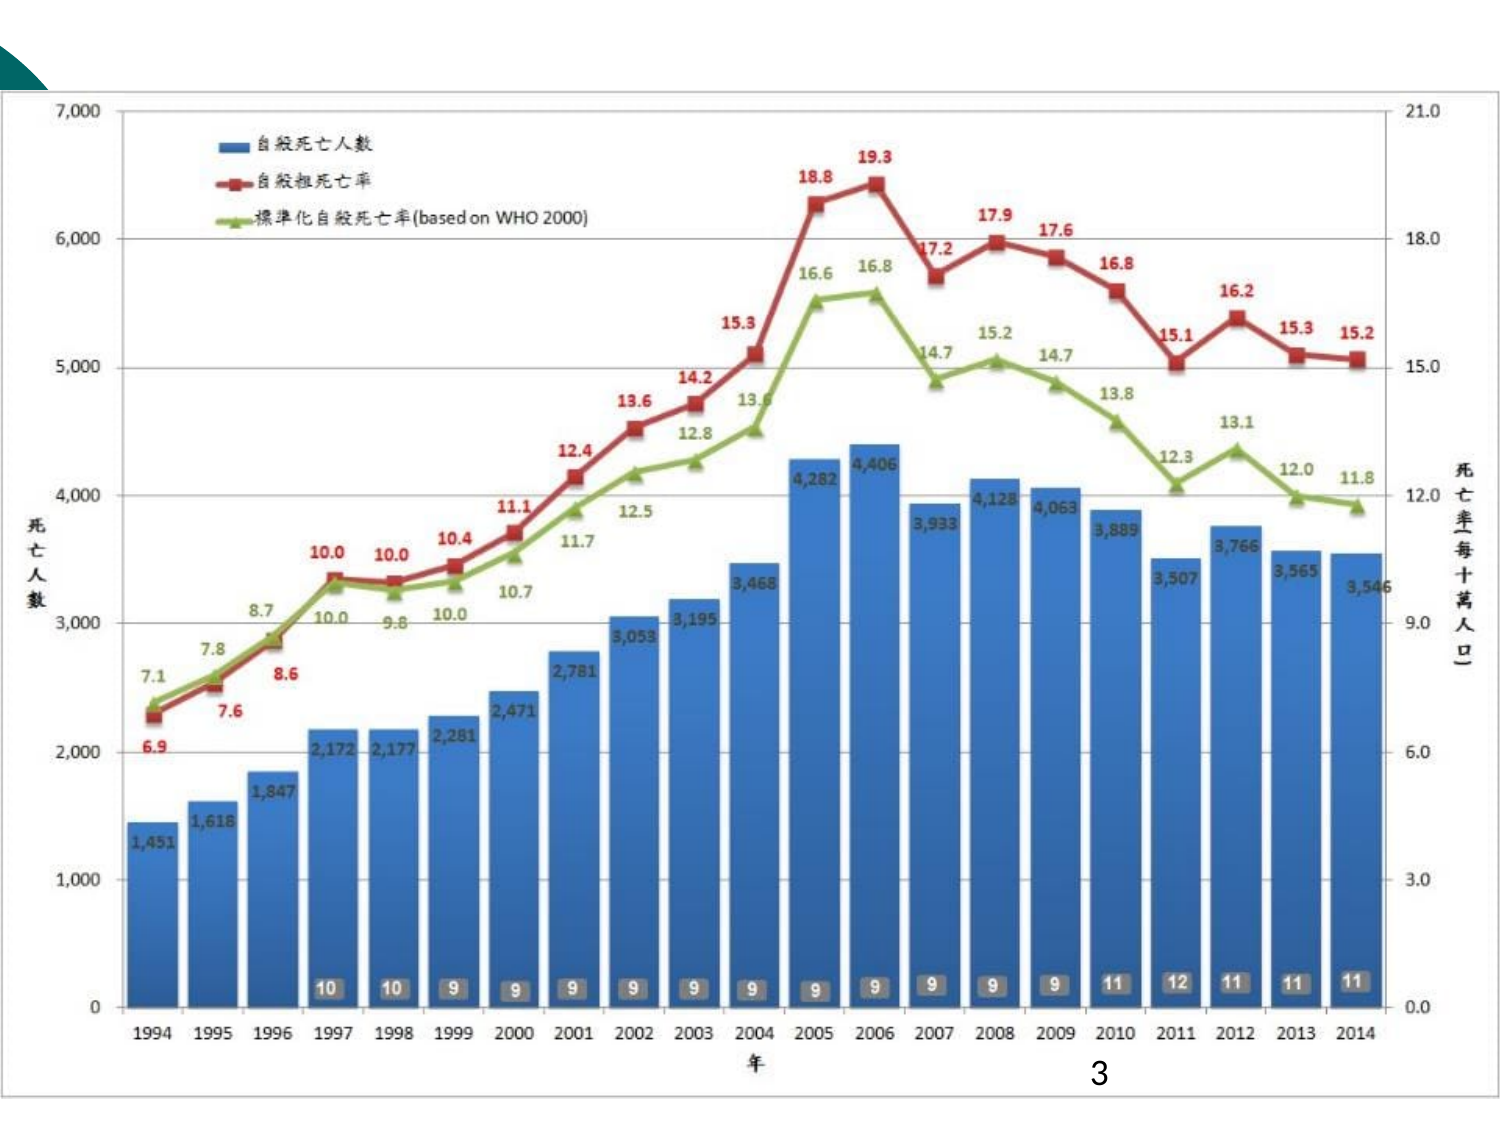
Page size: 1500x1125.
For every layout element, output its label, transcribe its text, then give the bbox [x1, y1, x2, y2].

picture [0, 90, 1500, 1099]
text_box 3 [1074, 1025, 1426, 1101]
